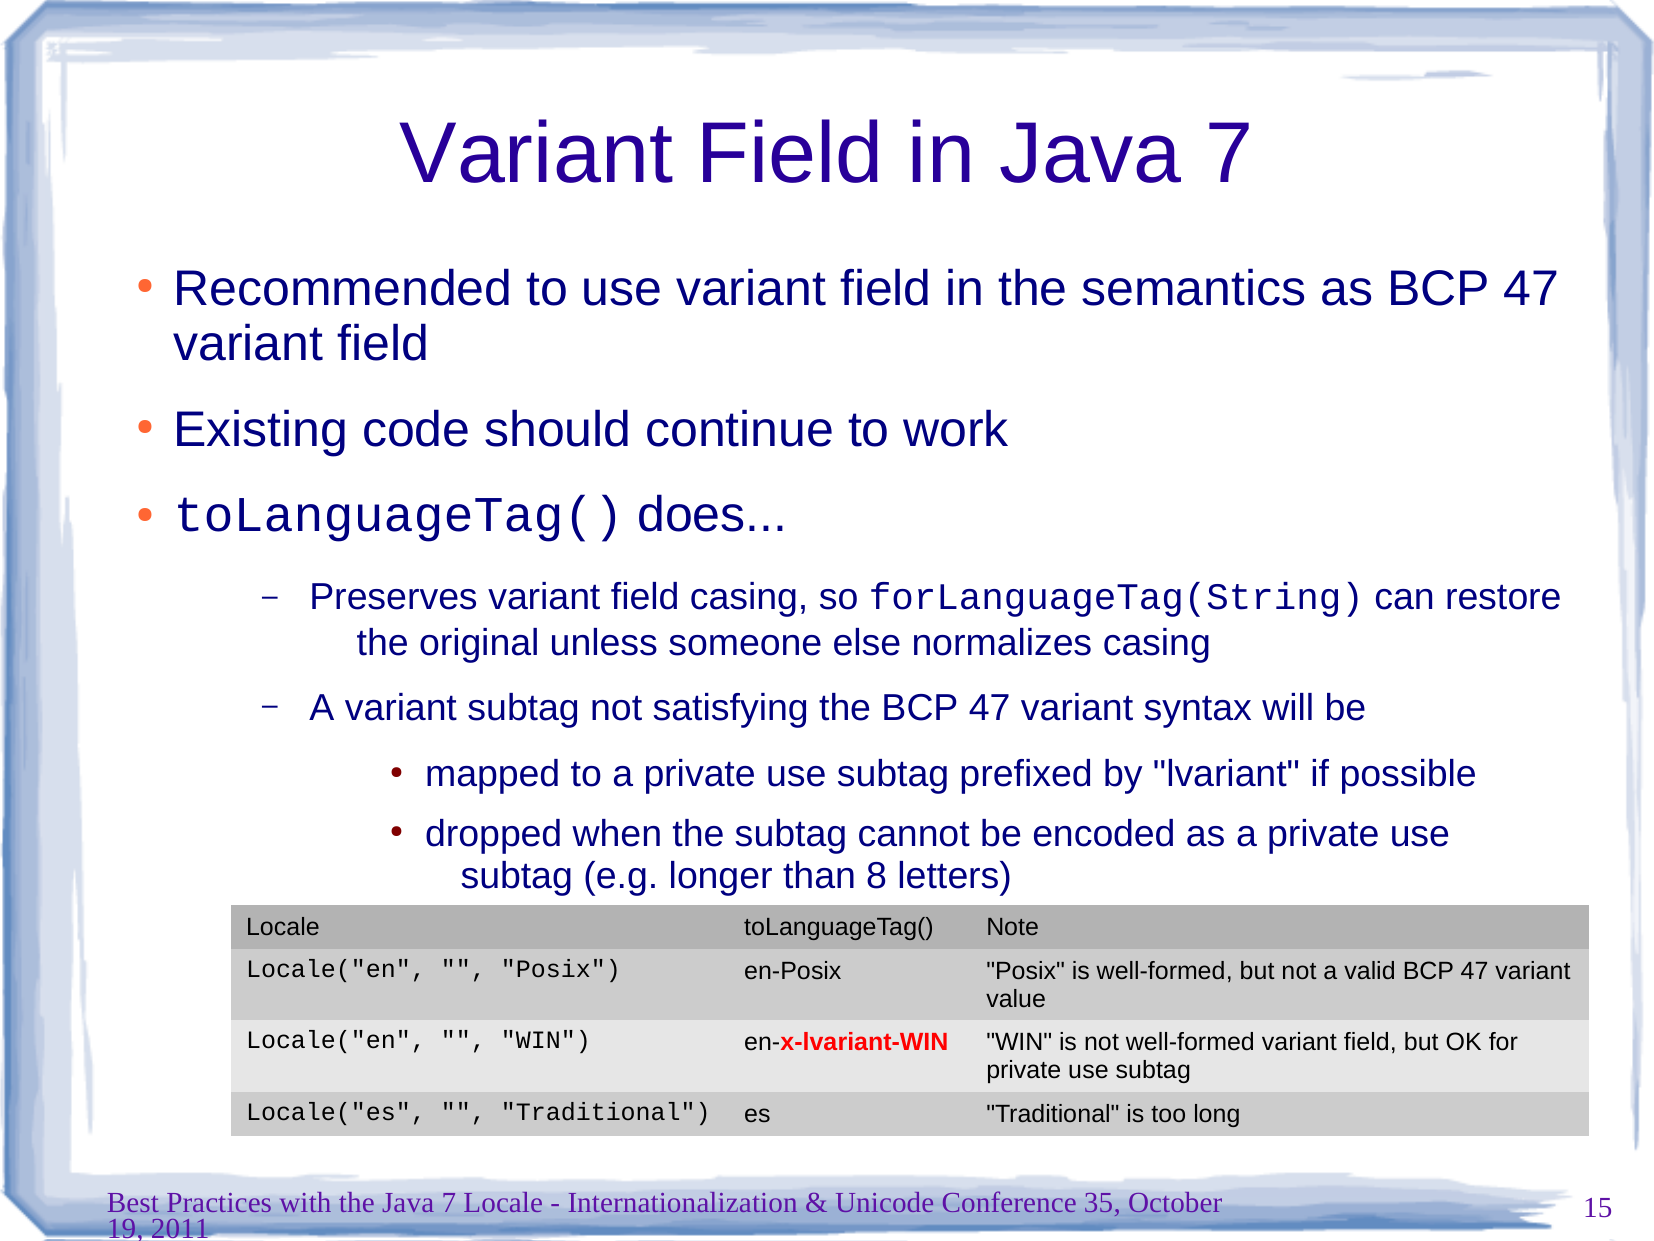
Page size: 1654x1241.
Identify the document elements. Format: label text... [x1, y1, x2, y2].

table_cell "Posix" is well-formed, but not a valid BCP 47 variant value [971, 949, 1589, 1020]
table_cell "WIN" is not well-formed variant field, but OK for private use subtag [971, 1020, 1589, 1092]
table_cell Locale("es", "", "Traditional") [231, 1092, 729, 1136]
table_cell en-x-lvariant-WIN [729, 1020, 971, 1092]
table_cell es [729, 1092, 971, 1136]
title Variant Field in Java 7 [82, 49, 1571, 257]
table_header toLanguageTag() [729, 905, 971, 949]
list Recommended to use variant field in the semantics as BCP 47 variant field Existing code should continue to work toLanguageTag() does... Preserves variant field casing, so forLanguageTag(String) can restore the original unless someone else normalizes casing A variant subtag not satisfying the BCP 47 variant syntax will be mapped to a private use subtag prefixed by "lvariant" if possible dropped when the subtag cannot be encoded as a private use subtag (e.g. longer than 8 letters) [118, 259, 1571, 897]
table_cell "Traditional" is too long [971, 1092, 1589, 1136]
table_cell Locale("en", "", "Posix") [231, 949, 729, 1020]
table_cell en-Posix [729, 949, 971, 1020]
table_cell Locale("en", "", "WIN") [231, 1020, 729, 1092]
table_header Note [971, 905, 1589, 949]
table_header Locale [231, 905, 729, 949]
picture [0, 0, 1654, 1241]
